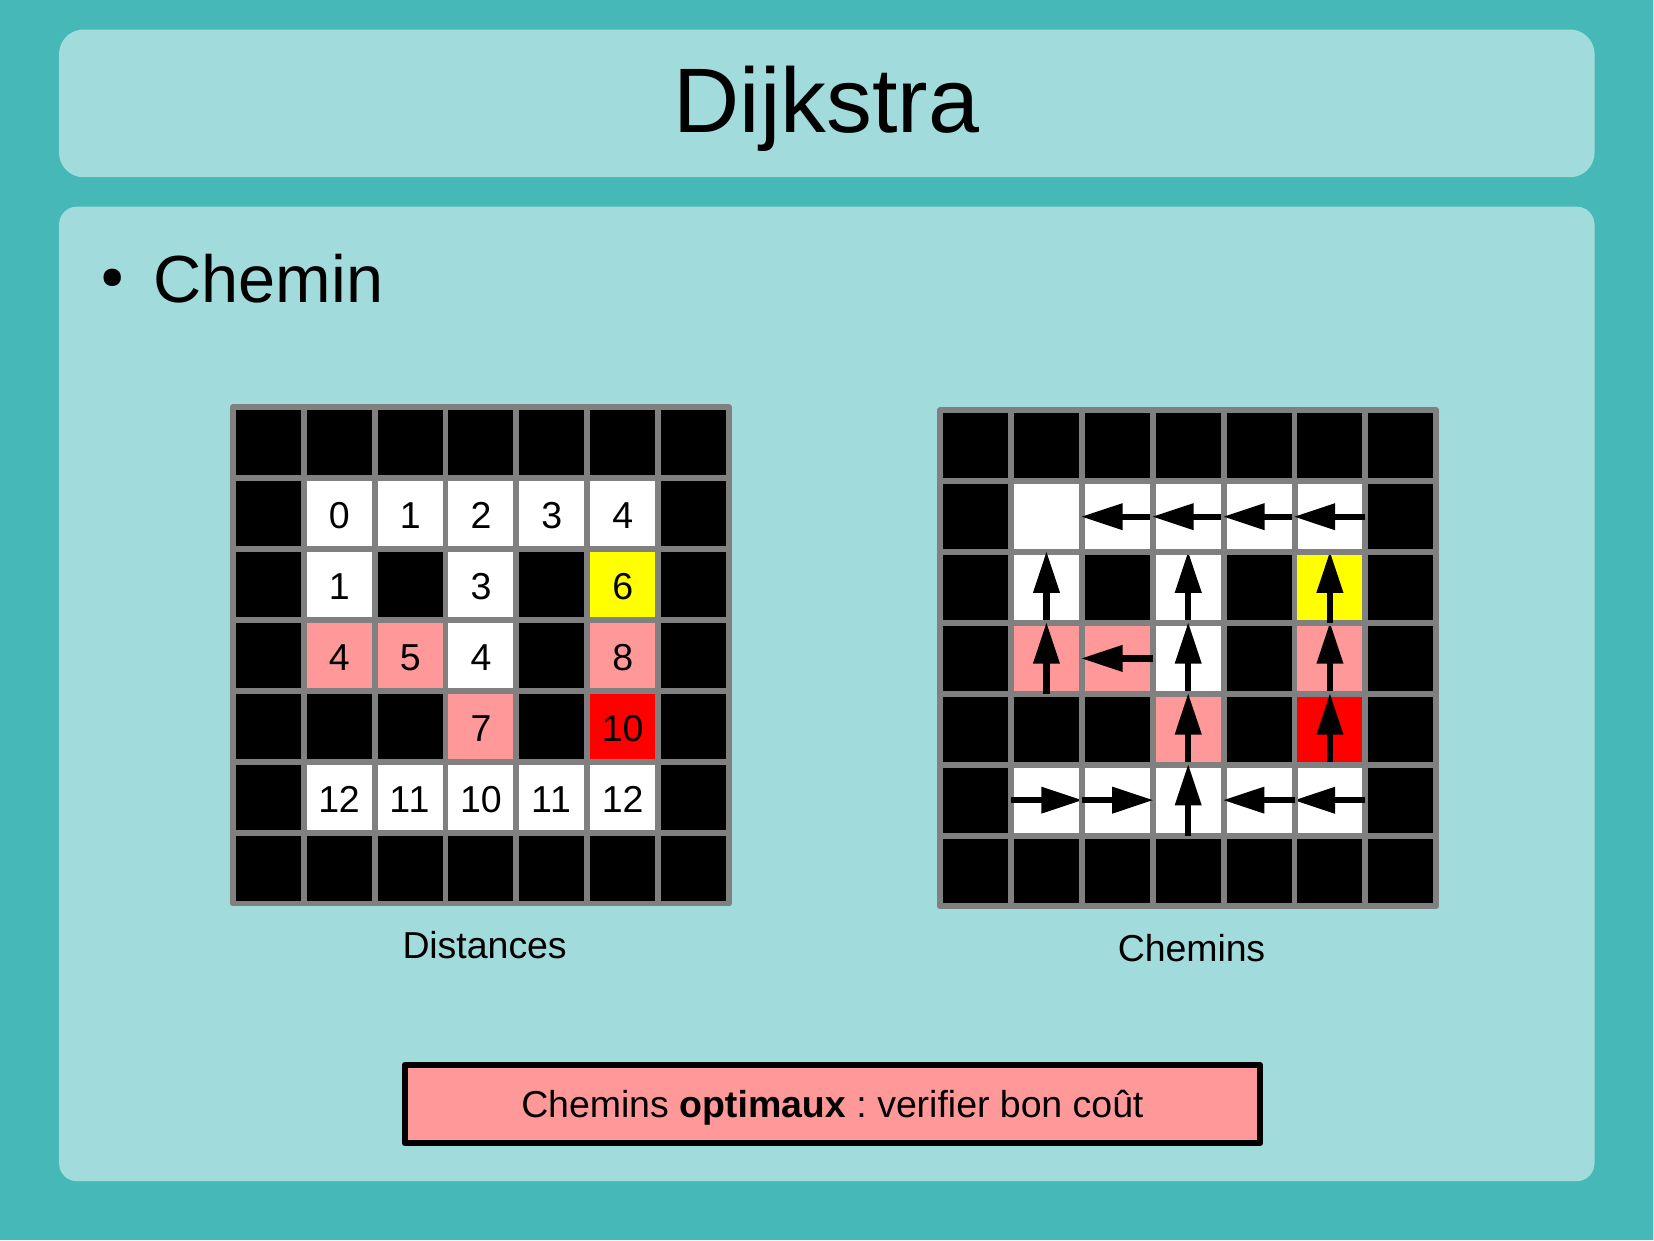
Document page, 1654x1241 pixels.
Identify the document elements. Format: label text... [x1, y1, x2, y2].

text_box 3 [516, 478, 587, 549]
text_box 12 [587, 761, 659, 832]
text_box Distances [203, 917, 766, 974]
text_box [940, 410, 1437, 907]
text_box 4 [587, 478, 659, 549]
text_box 12 [303, 761, 375, 832]
text_box Chemins optimaux : verifier bon coût [405, 1065, 1261, 1144]
text_box 1 [303, 549, 375, 620]
text_box [232, 407, 729, 904]
text_box 11 [516, 761, 587, 832]
title Dijkstra [0, 41, 1654, 160]
text_box 4 [303, 620, 375, 690]
text_box 4 [445, 620, 516, 690]
text_box 10 [587, 690, 659, 761]
text_box 5 [375, 620, 445, 690]
text_box 11 [375, 761, 445, 832]
text_box 7 [445, 690, 516, 761]
text_box 1 [375, 478, 445, 549]
text_box Chemins [911, 920, 1473, 977]
text_box 8 [587, 620, 659, 690]
text_box 0 [303, 478, 375, 549]
list Chemin [82, 242, 1571, 962]
text_box 6 [587, 549, 659, 620]
text_box 10 [445, 761, 516, 832]
text_box 3 [445, 549, 516, 620]
text_box 2 [445, 478, 516, 549]
